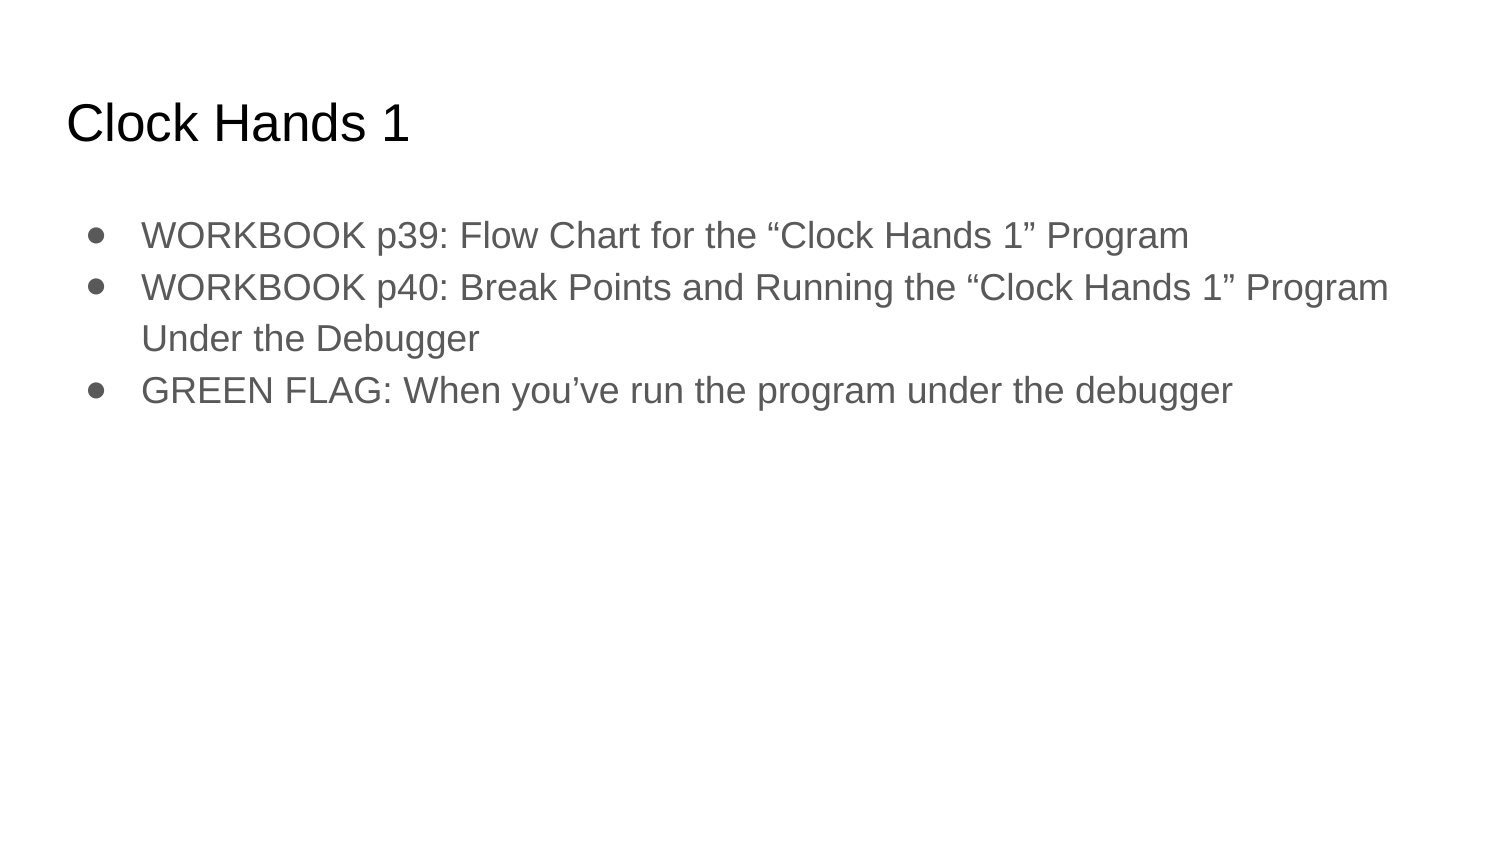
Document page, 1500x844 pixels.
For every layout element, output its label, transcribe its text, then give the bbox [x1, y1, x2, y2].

title Clock Hands 1 [51, 72, 1449, 167]
list WORKBOOK p39: Flow Chart for the “Clock Hands 1” Program WORKBOOK p40: Break Points and Running the “Clock Hands 1” Program Under the Debugger GREEN FLAG: When you’ve run the program under the debugger [51, 189, 1449, 750]
